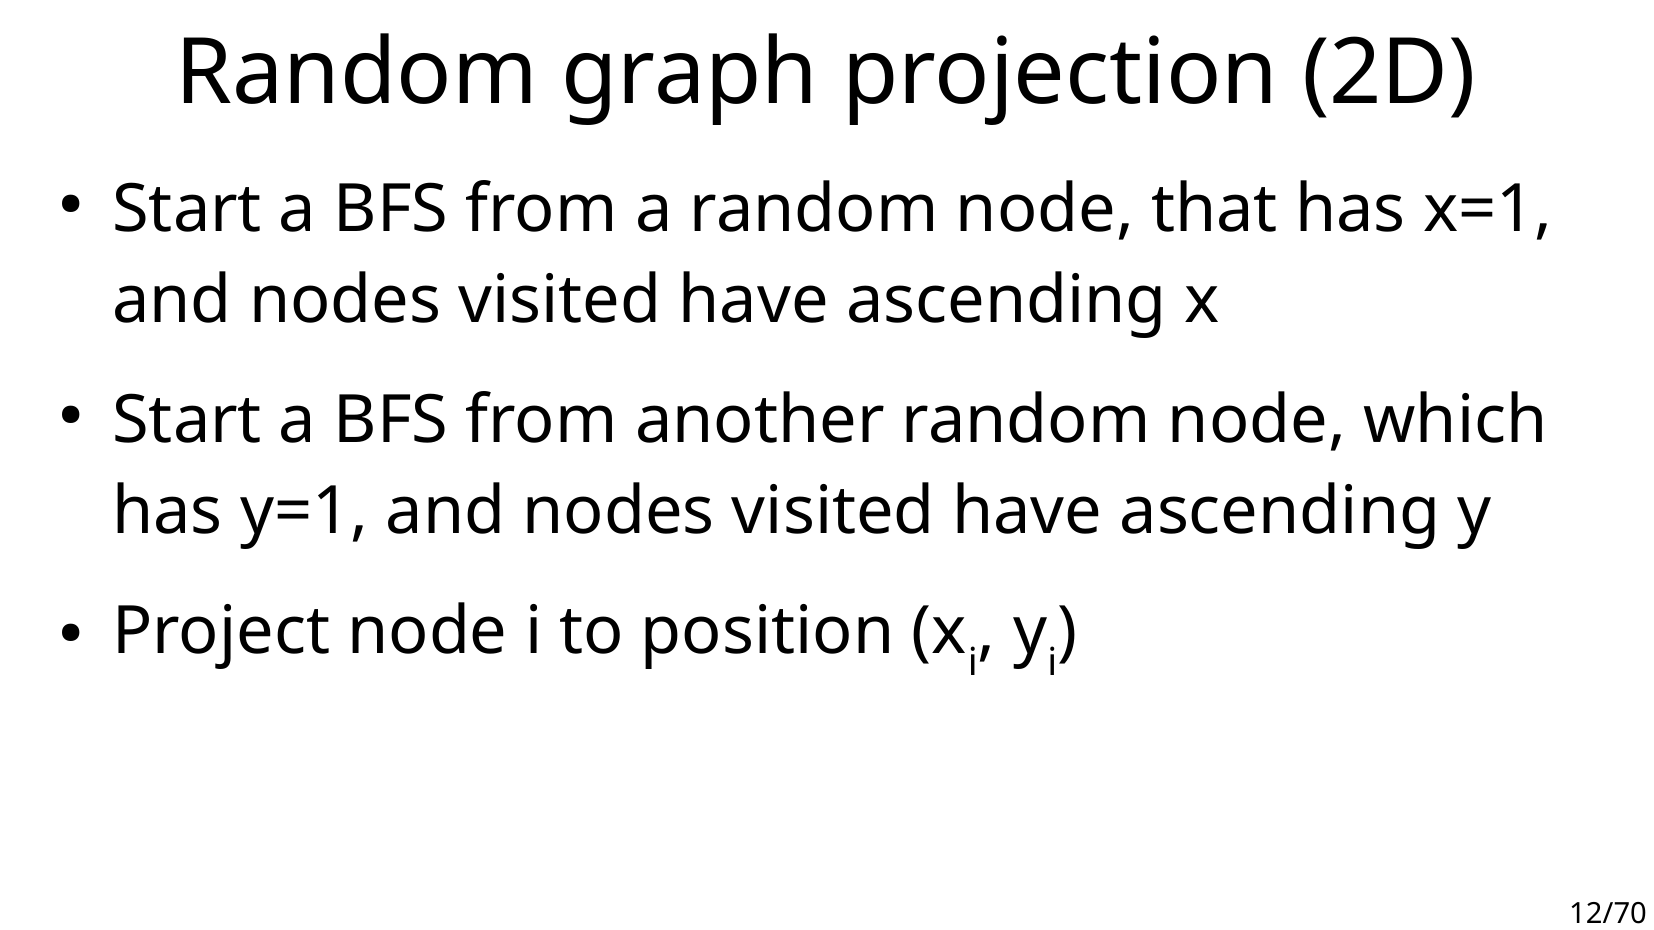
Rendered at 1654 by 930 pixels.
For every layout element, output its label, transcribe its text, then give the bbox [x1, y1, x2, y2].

title Random graph projection (2D) [82, 2, 1571, 135]
list Start a BFS from a random node, that has x=1, and nodes visited have ascending x Start a BFS from another random node, which has y=1, and nodes visited have ascending y Project node i to position (xi, yi) [41, 160, 1606, 880]
